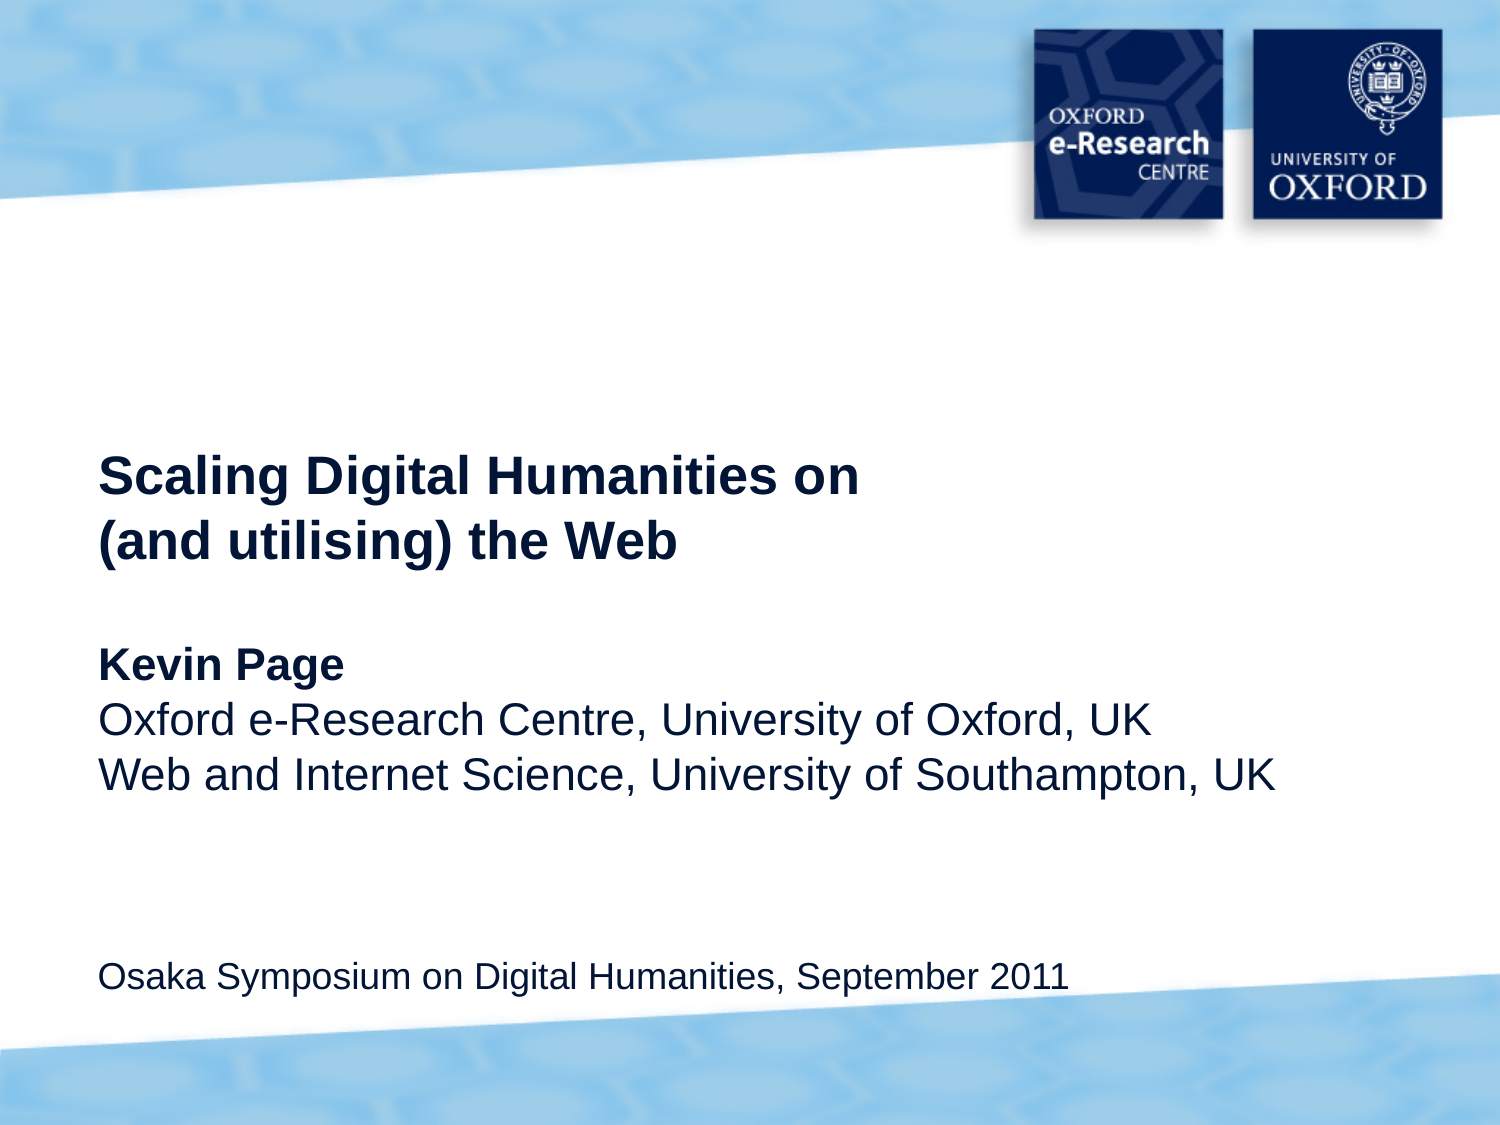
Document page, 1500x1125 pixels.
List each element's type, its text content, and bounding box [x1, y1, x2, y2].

picture [0, 0, 1500, 299]
title Scaling Digital Humanities on (and utilising) the Web Kevin Page Oxford e-Research Centre, University of Oxford, UK Web and Internet Science, University of Southampton, UK [83, 383, 1418, 857]
text_box Osaka Symposium on Digital Humanities, September 2011 [82, 944, 1359, 992]
picture [0, 944, 1500, 1125]
